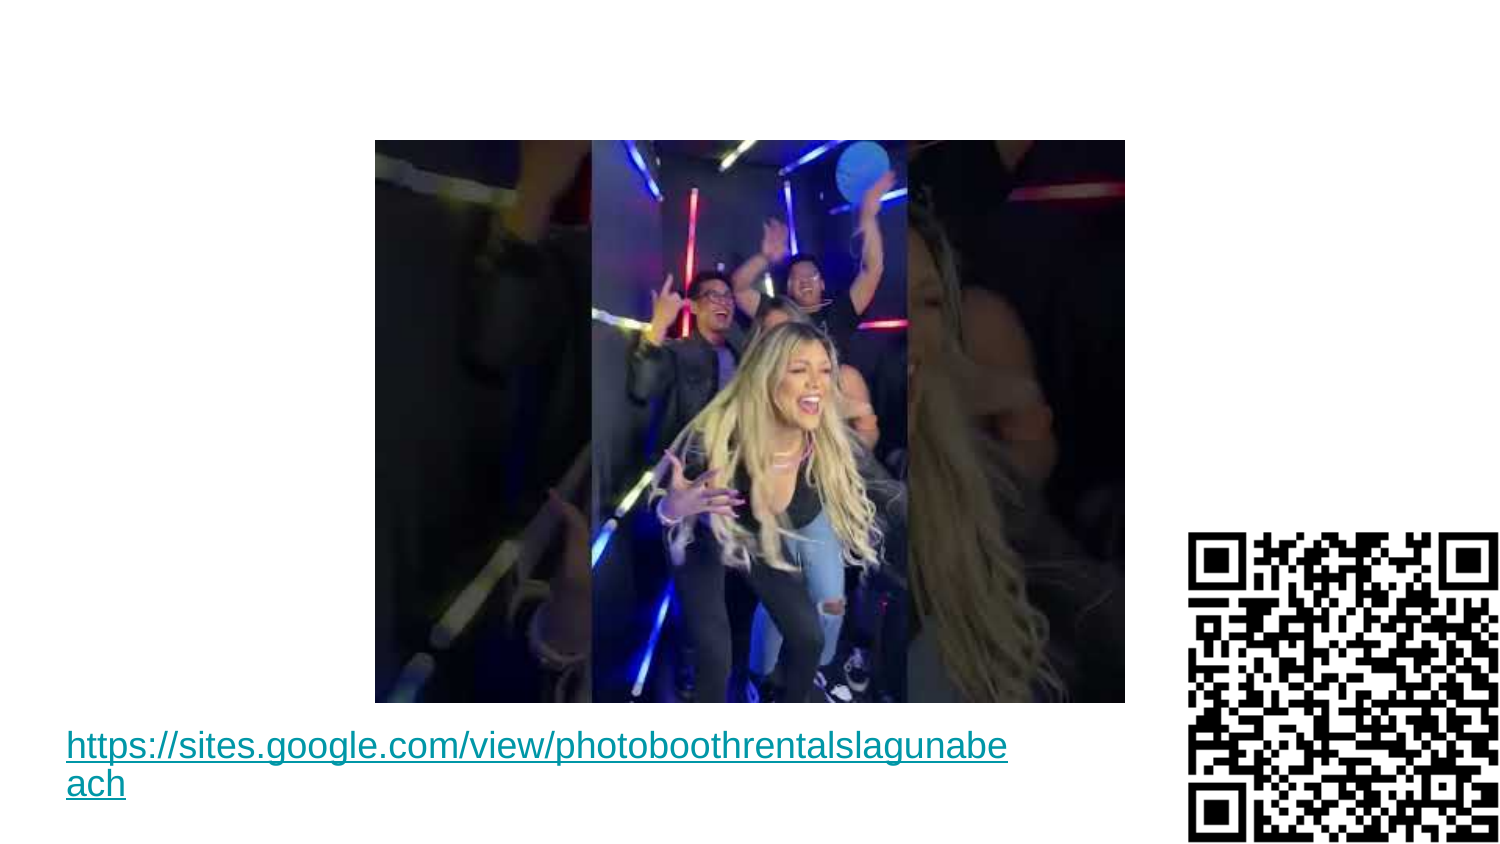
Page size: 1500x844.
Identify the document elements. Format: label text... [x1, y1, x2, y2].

picture [1187, 531, 1500, 844]
picture [375, 140, 1125, 704]
list https://sites.google.com/view/photoboothrentalslagunabeach [51, 694, 1036, 794]
